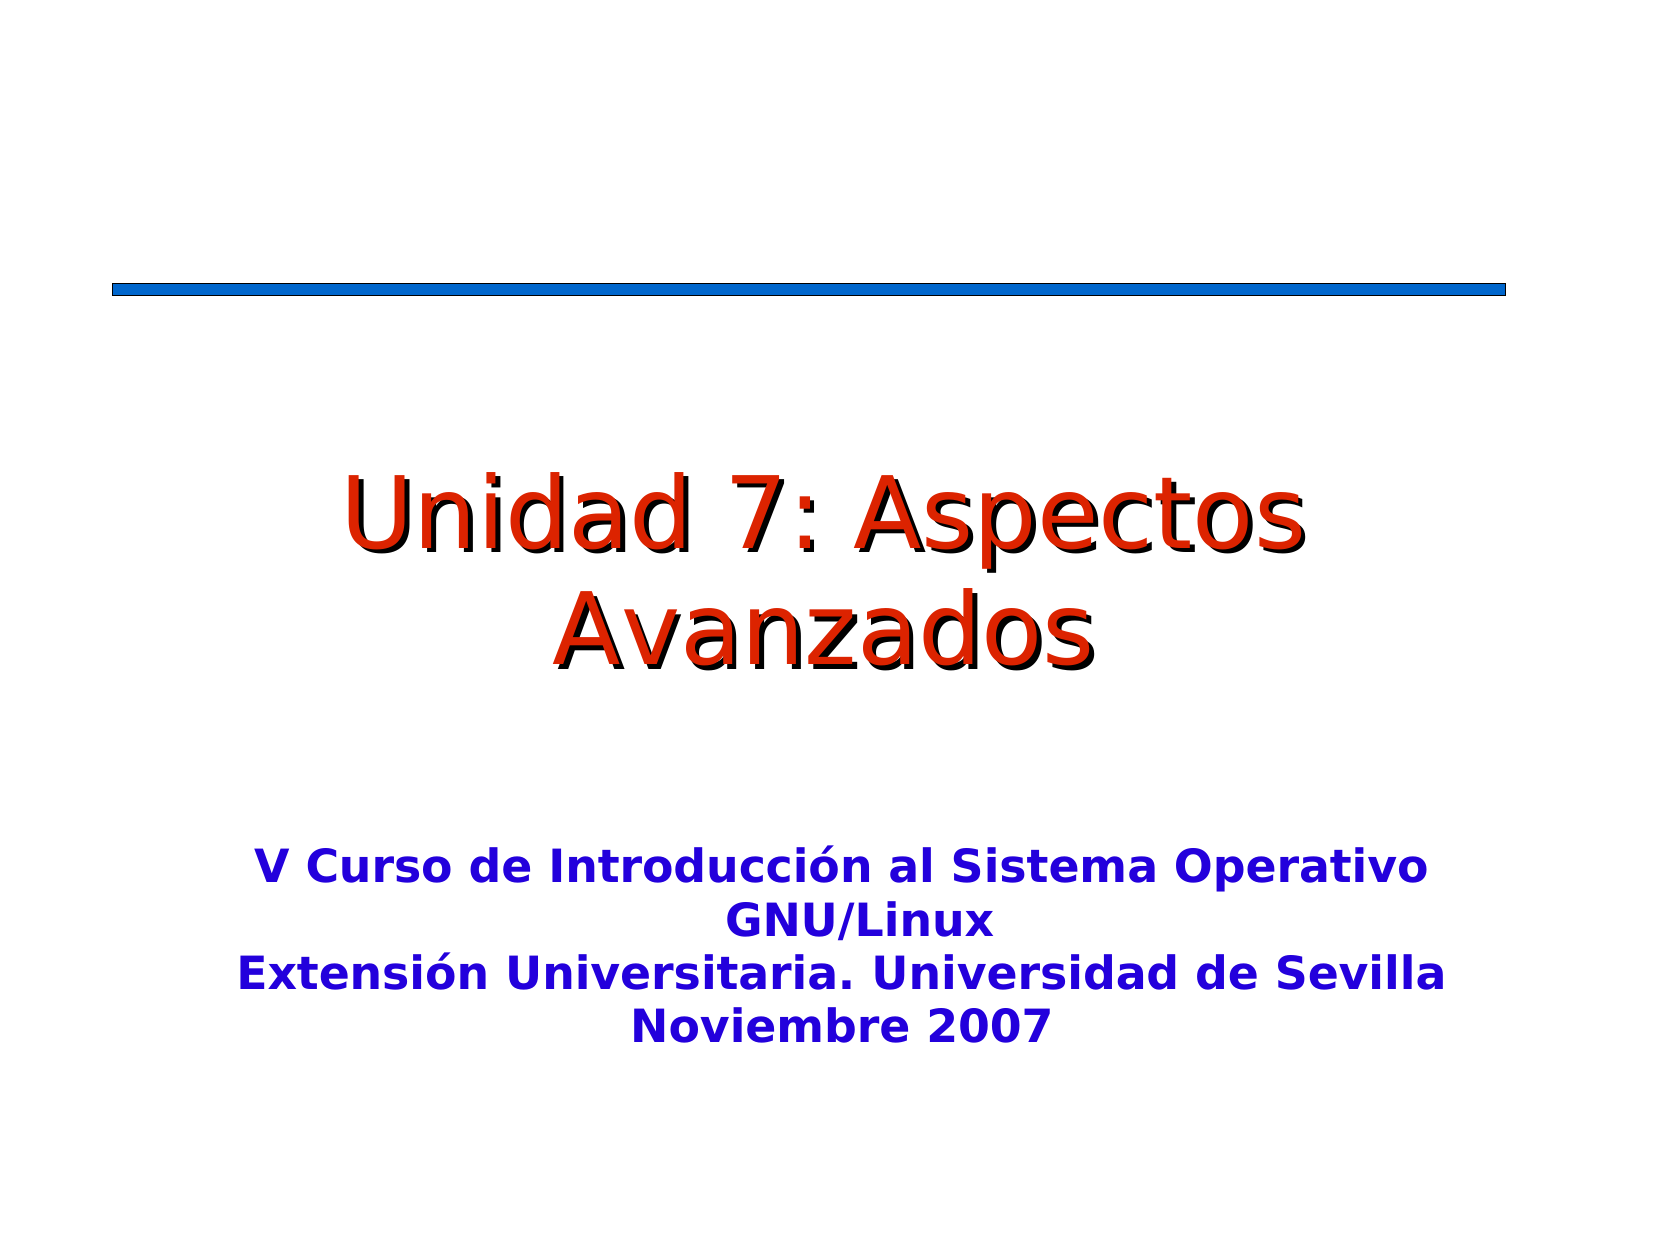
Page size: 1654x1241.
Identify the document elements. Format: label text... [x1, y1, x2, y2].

title Unidad 7: Aspectos Avanzados [118, 353, 1531, 790]
text_box V Curso de Introducción al Sistema Operativo GNU/Linux Extensión Universitaria. Universidad de Sevilla Noviembre 2007 [118, 826, 1531, 1068]
